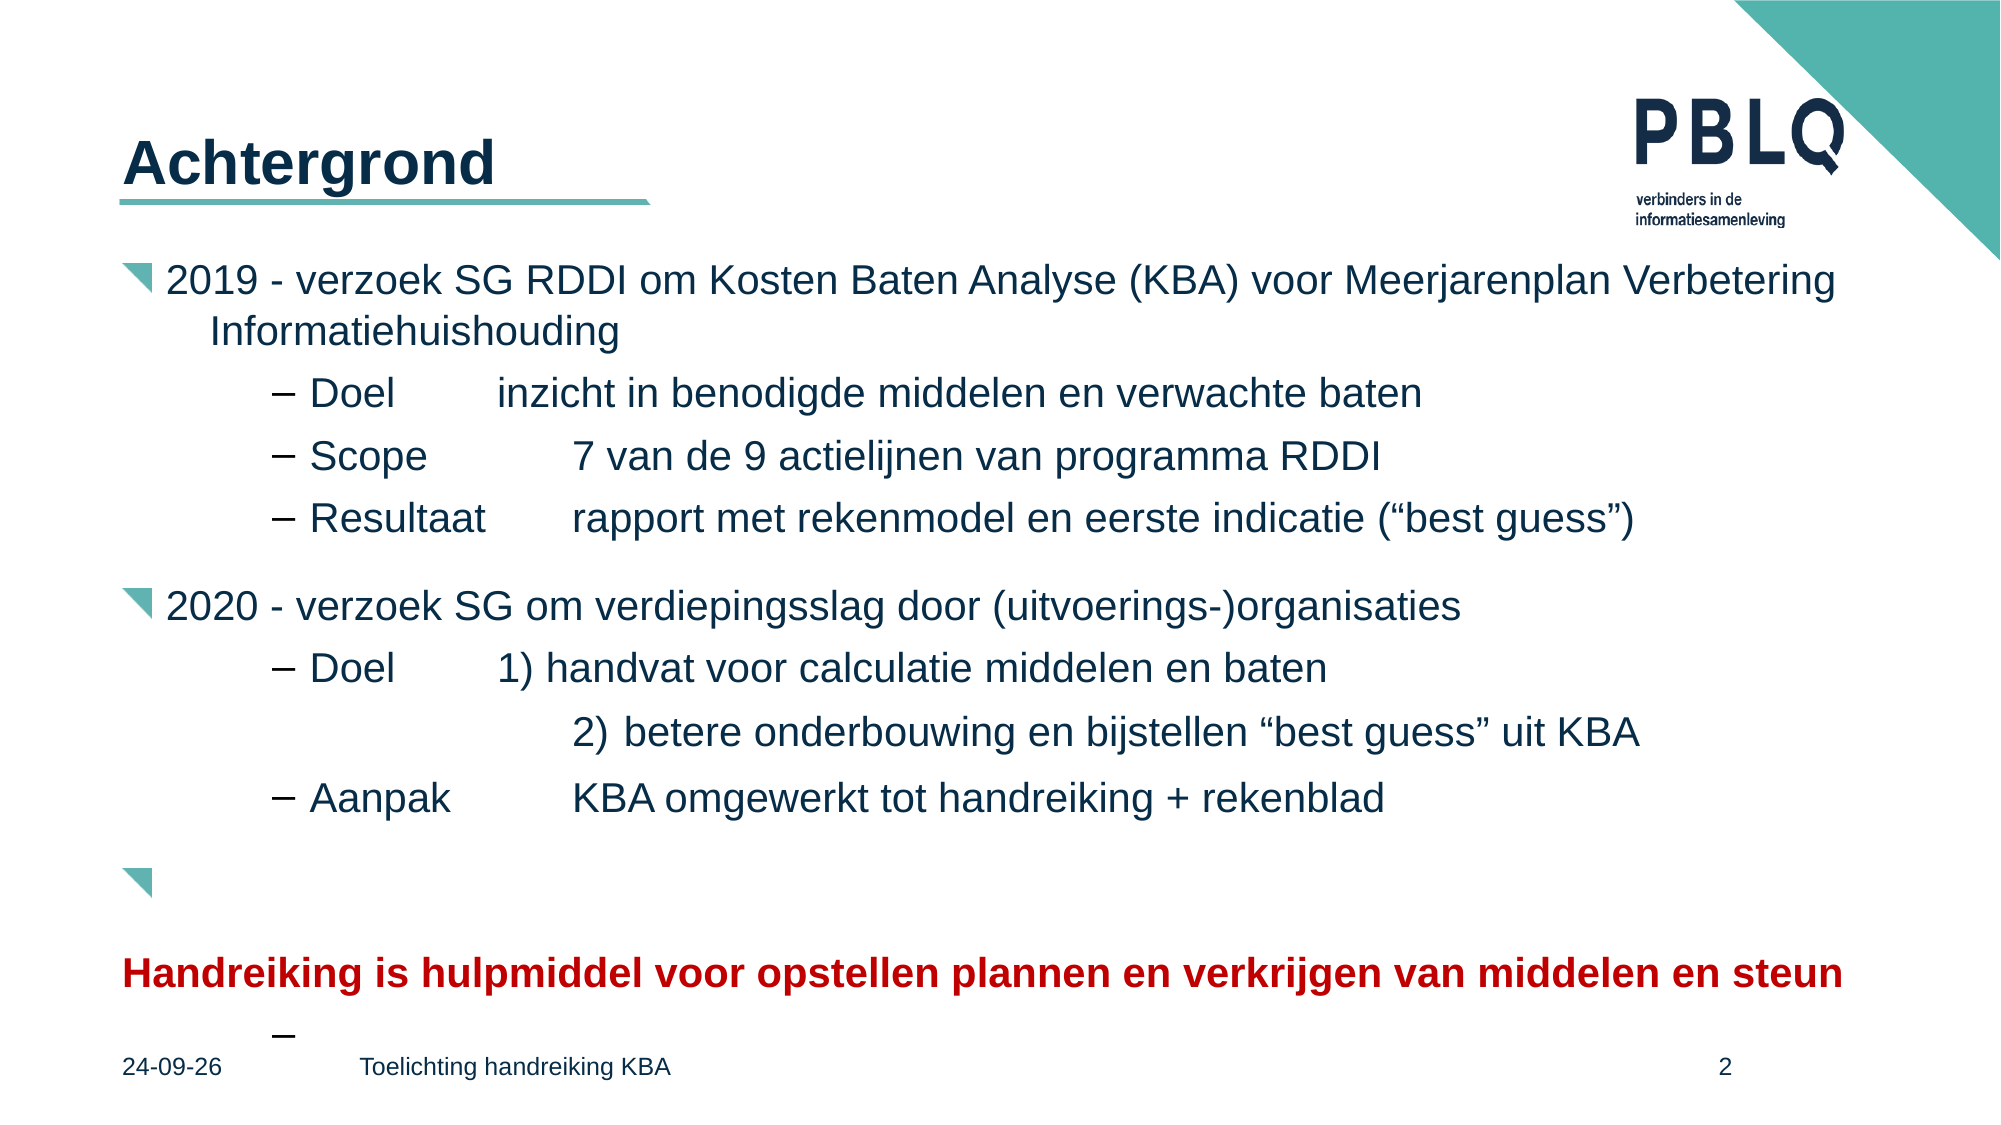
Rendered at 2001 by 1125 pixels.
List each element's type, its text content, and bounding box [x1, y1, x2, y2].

title Achtergrond [107, 41, 1616, 205]
text_box Toelichting handreiking KBA [344, 1042, 1674, 1103]
text_box [1703, 1042, 1911, 1103]
text_box 6-5-2025 [107, 1042, 314, 1103]
list 2019 - verzoek SG RDDI om Kosten Baten Analyse (KBA) voor Meerjarenplan Verbetering Informatiehuishouding Doel inzicht in benodigde middelen en verwachte baten Scope 7 van de 9 actielijnen van programma RDDI Resultaat rapport met rekenmodel en eerste indicatie (“best guess”) 2020 - verzoek SG om verdiepingsslag door (uitvoerings-)organisaties Doel 1) handvat voor calculatie middelen en baten 2) betere onderbouwing en bijstellen “best guess” uit KBA Aanpak KBA omgewerkt tot handreiking + rekenblad Handreiking is hulpmiddel voor opstellen plannen en verkrijgen van middelen en steun [107, 245, 1911, 1014]
